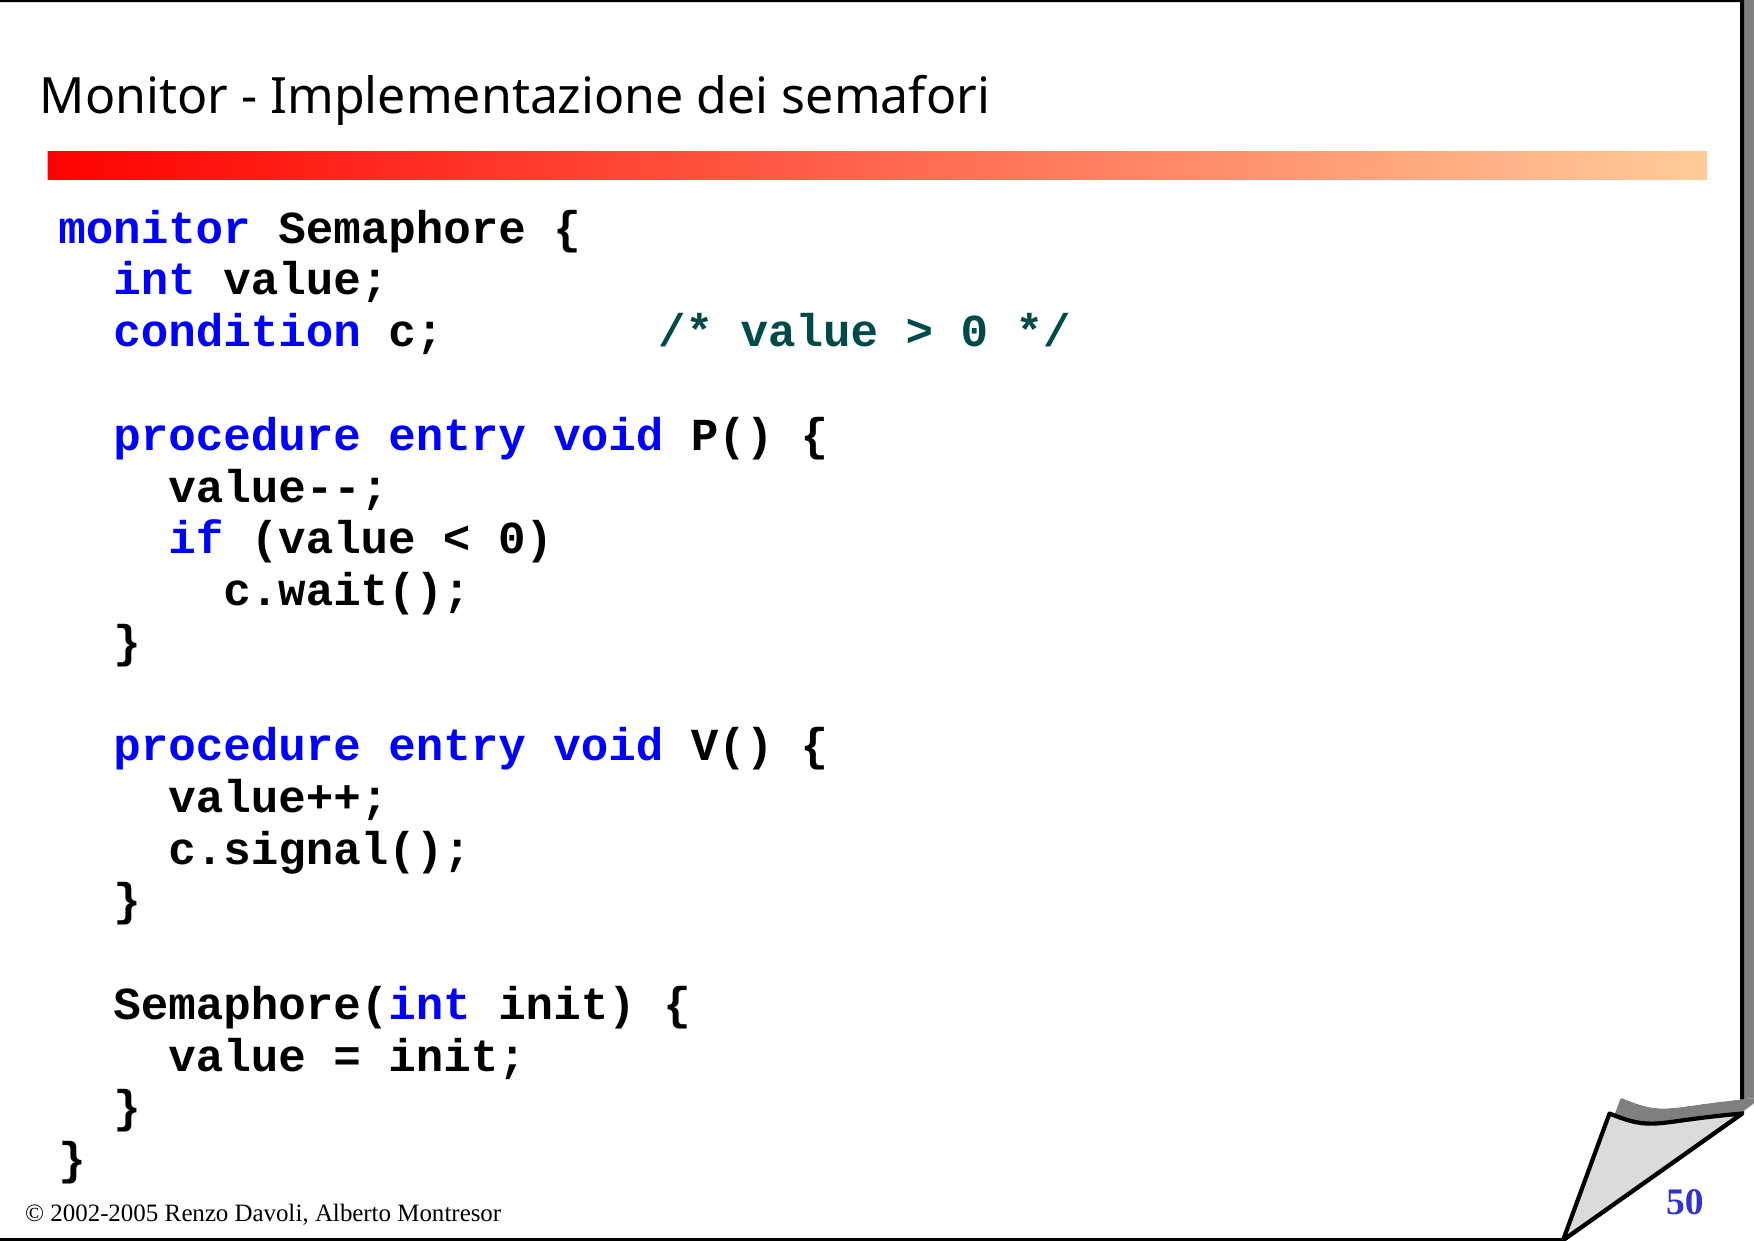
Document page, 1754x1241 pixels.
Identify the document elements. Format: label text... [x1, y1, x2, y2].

title Monitor - Implementazione dei semafori [39, 49, 1713, 144]
list monitor Semaphore { int value; condition c; /* value > 0 */ procedure entry void P() { value--; if (value < 0) c.wait(); } procedure entry void V() { value++; c.signal(); } Semaphore(int init) { value = init; } } [58, 205, 1696, 1241]
